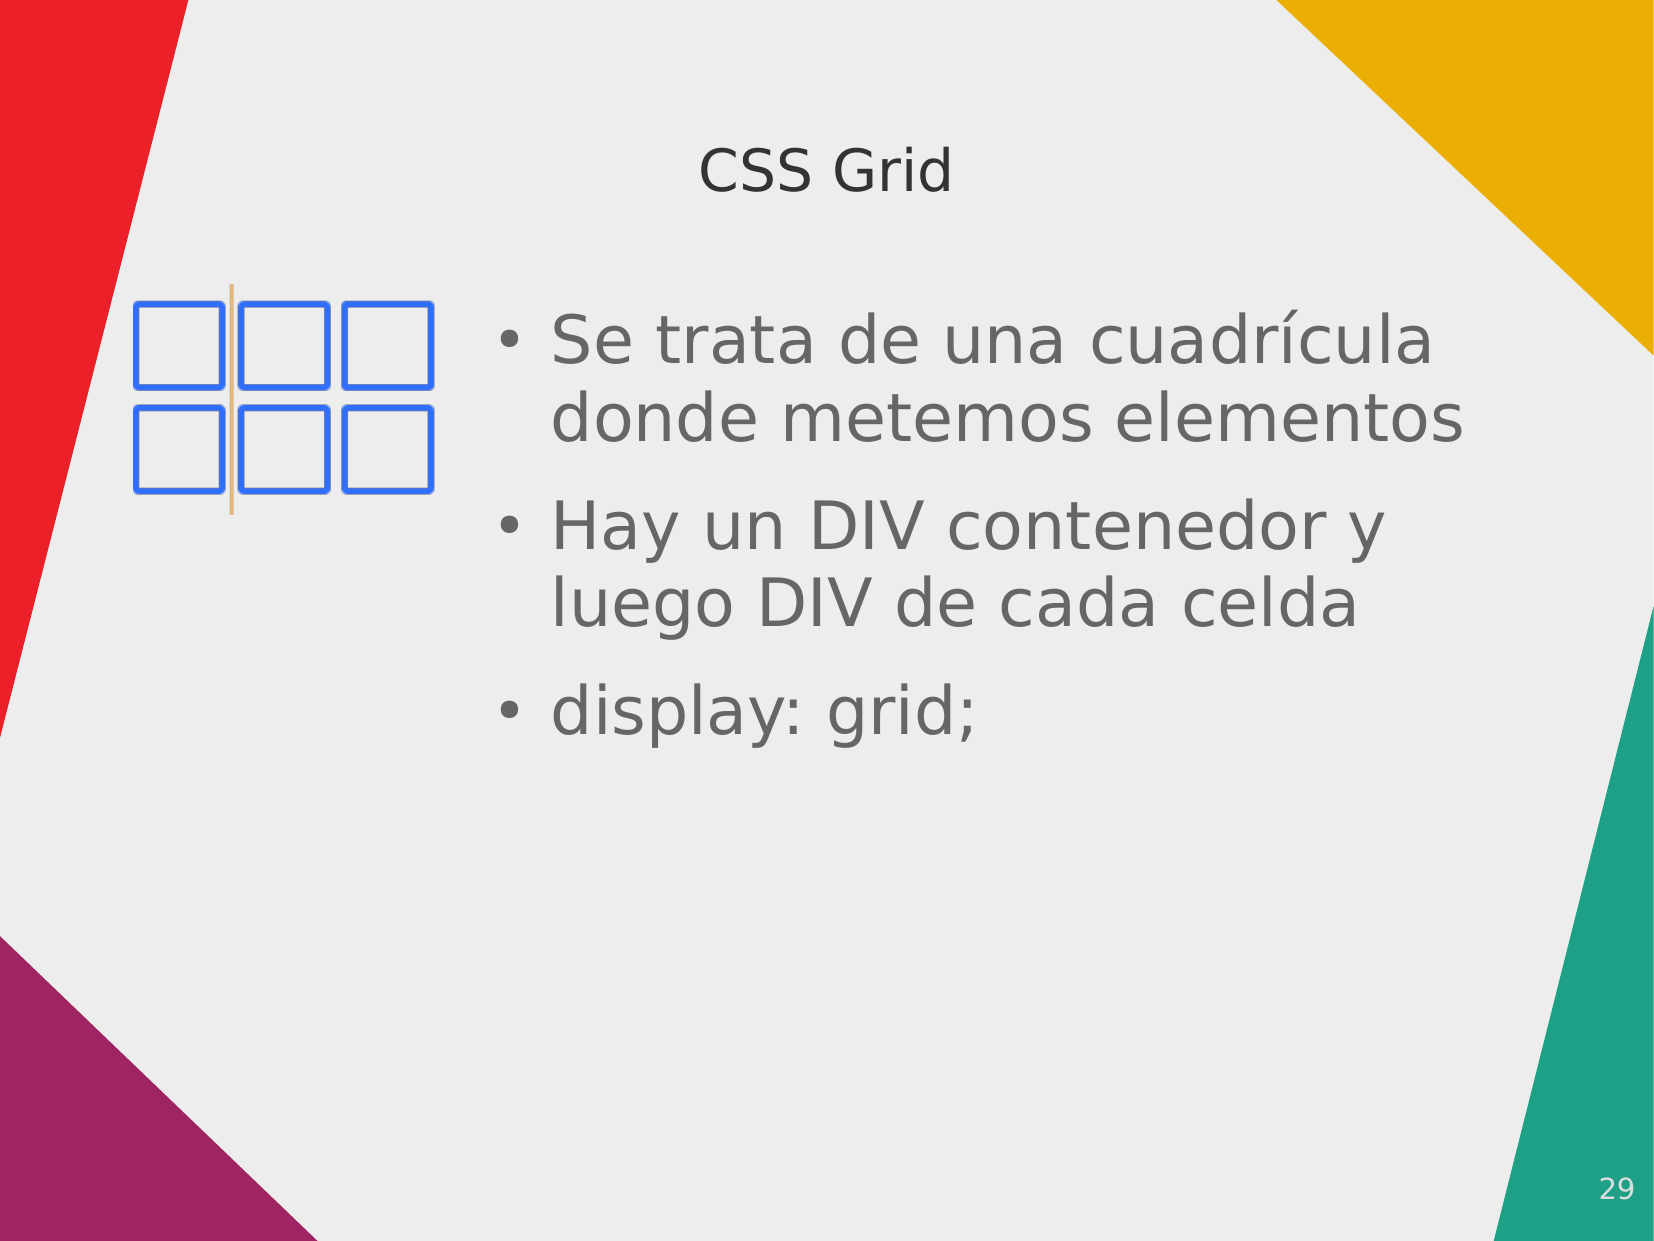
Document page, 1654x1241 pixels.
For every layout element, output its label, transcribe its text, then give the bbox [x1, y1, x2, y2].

list Se trata de una cuadrícula donde metemos elementos Hay un DIV contenedor y luego DIV de cada celda display: grid; [480, 302, 1539, 1033]
title CSS Grid [114, 73, 1539, 271]
picture [133, 284, 436, 515]
